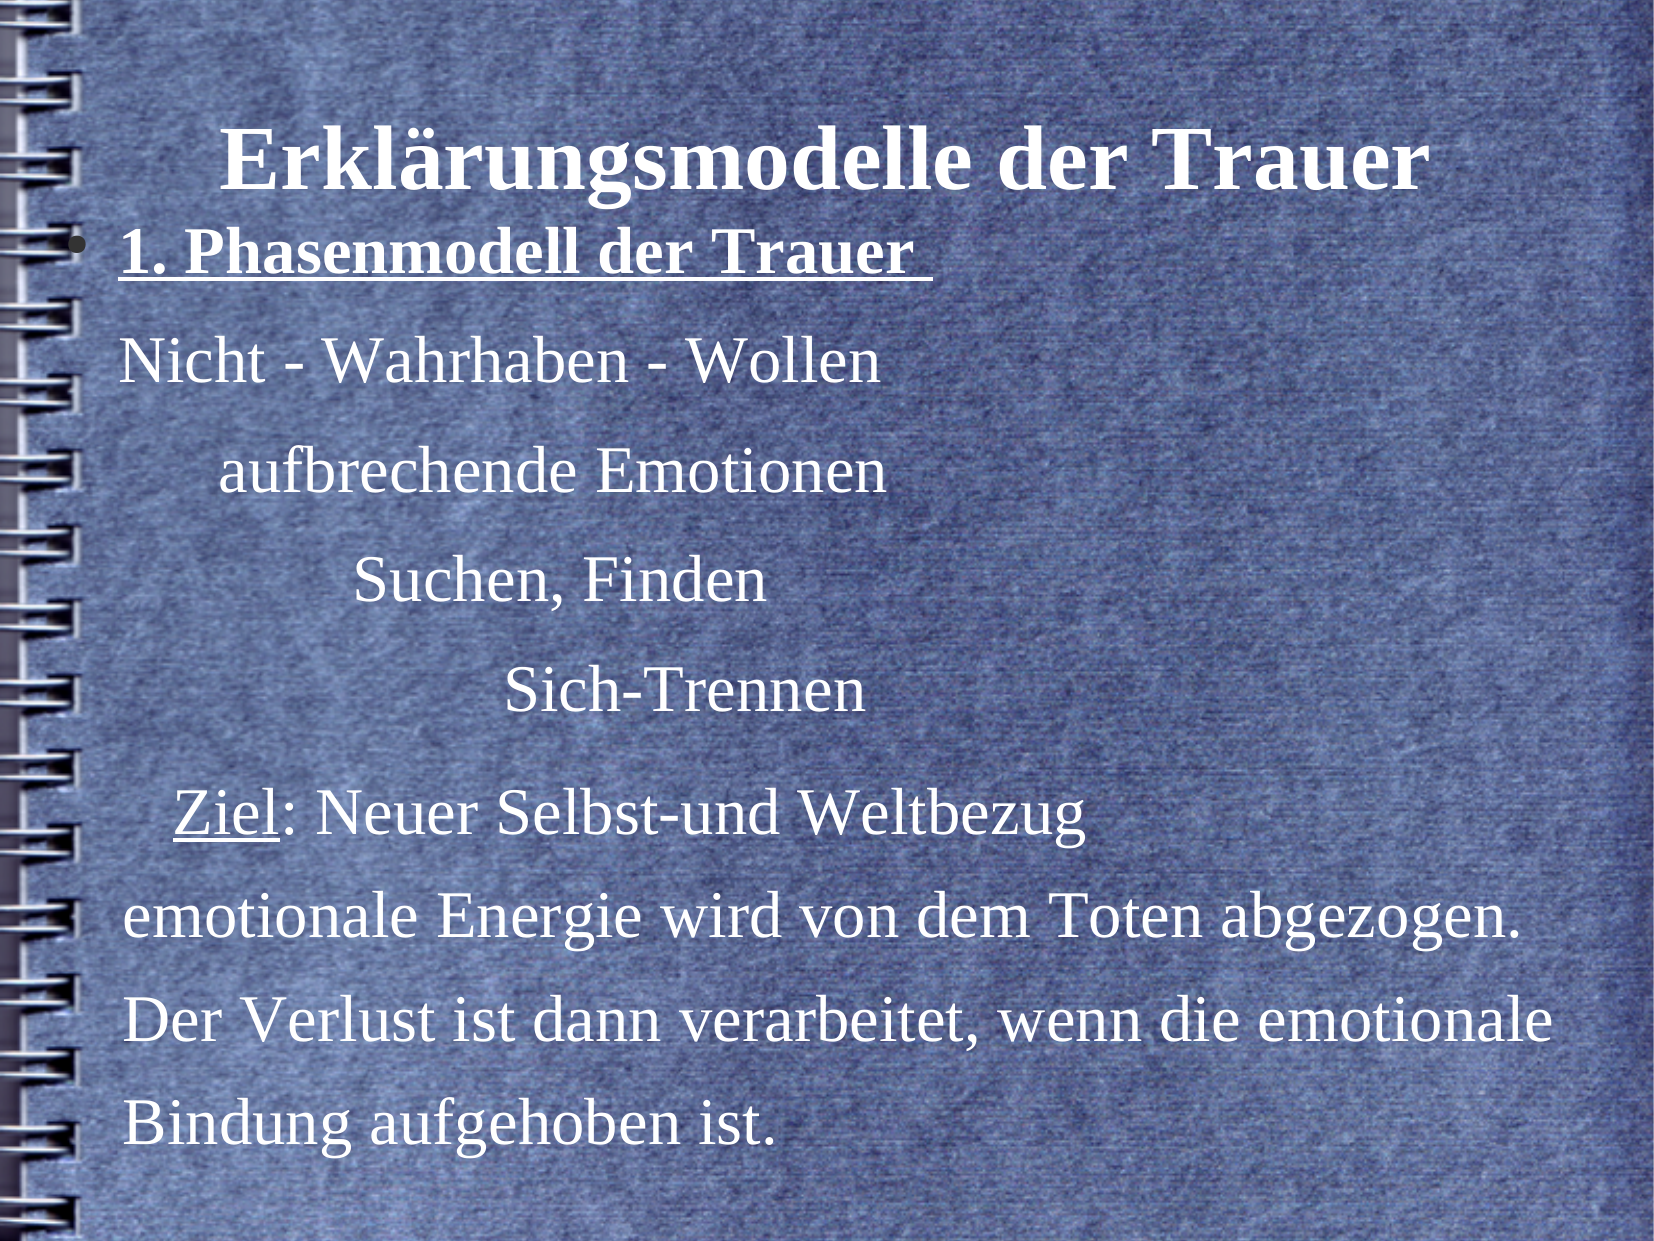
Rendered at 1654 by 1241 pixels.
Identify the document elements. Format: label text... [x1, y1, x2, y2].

list 1. Phasenmodell der Trauer Nicht - Wahrhaben - Wollen aufbrechende Emotionen Suchen, Finden Sich-Trennen [29, 206, 1654, 1211]
picture [0, 0, 1654, 1241]
title Erklärungsmodelle der Trauer [82, 49, 1571, 206]
text_box Ziel: Neuer Selbst-und Weltbezug emotionale Energie wird von dem Toten abgezogen. Der Verlust ist dann verarbeitet, wenn die emotionale Bindung aufgehoben ist. [90, 695, 1654, 1199]
